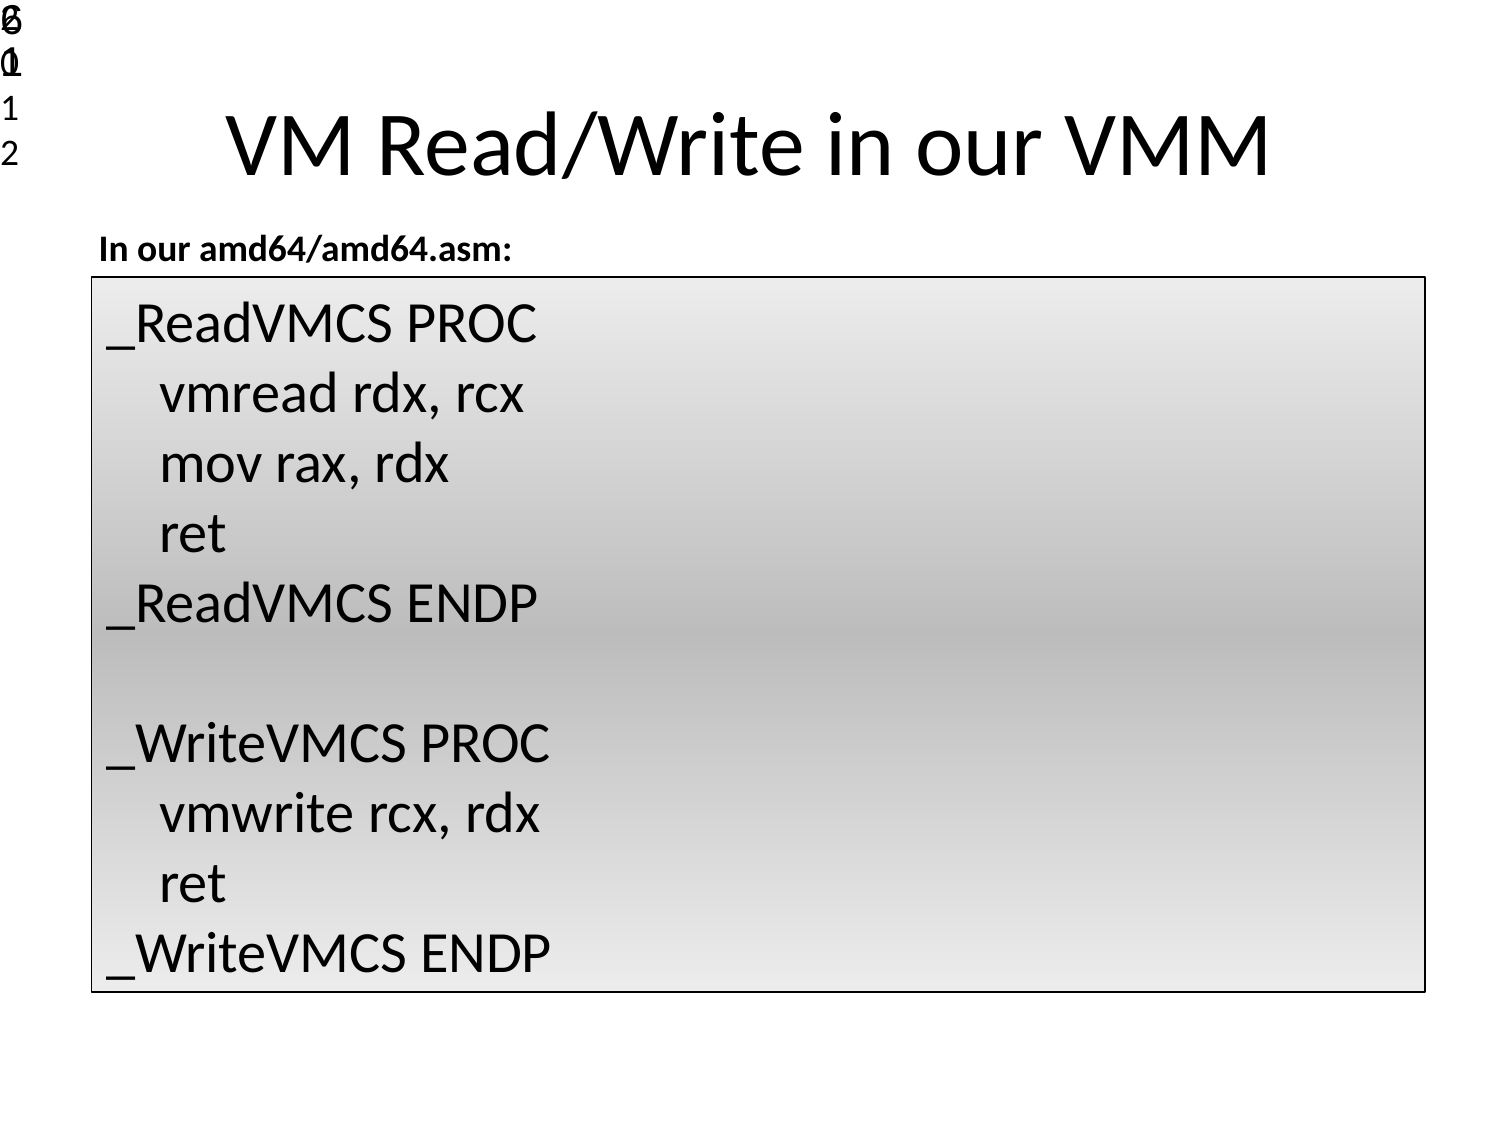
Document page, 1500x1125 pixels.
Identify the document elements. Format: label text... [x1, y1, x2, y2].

text_box In our amd64/amd64.asm: [83, 216, 528, 277]
title VM Read/Write in our VMM [75, 45, 1425, 233]
text_box _ReadVMCS PROC vmread rdx, rcx mov rax, rdx ret _ReadVMCS ENDP _WriteVMCS PROC vmwrite rcx, rdx ret _WriteVMCS ENDP [91, 277, 1425, 992]
